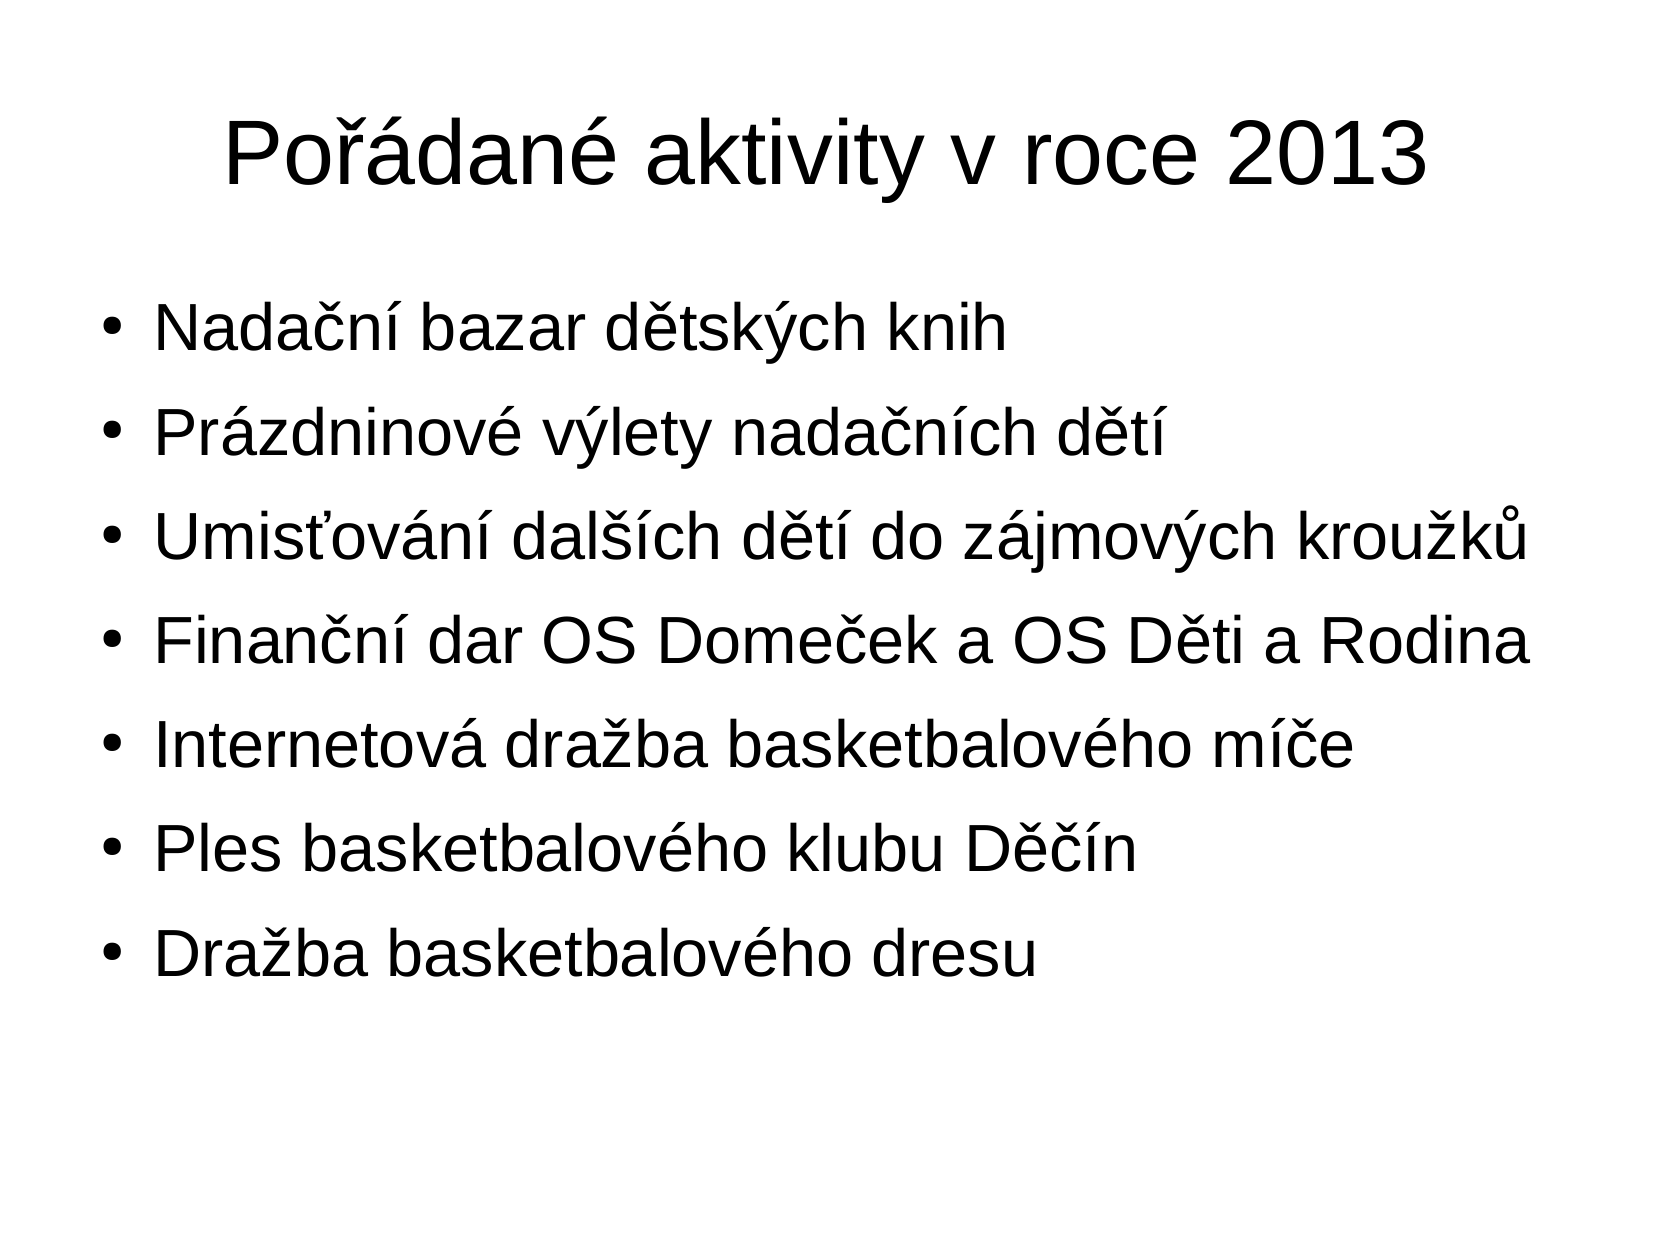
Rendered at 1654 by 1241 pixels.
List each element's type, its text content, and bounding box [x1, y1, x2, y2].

list Nadační bazar dětských knih Prázdninové výlety nadačních dětí Umisťování dalších dětí do zájmových kroužků Finanční dar OS Domeček a OS Děti a Rodina Internetová dražba basketbalového míče Ples basketbalového klubu Děčín Dražba basketbalového dresu [82, 290, 1571, 1109]
title Pořádané aktivity v roce 2013 [82, 49, 1571, 257]
